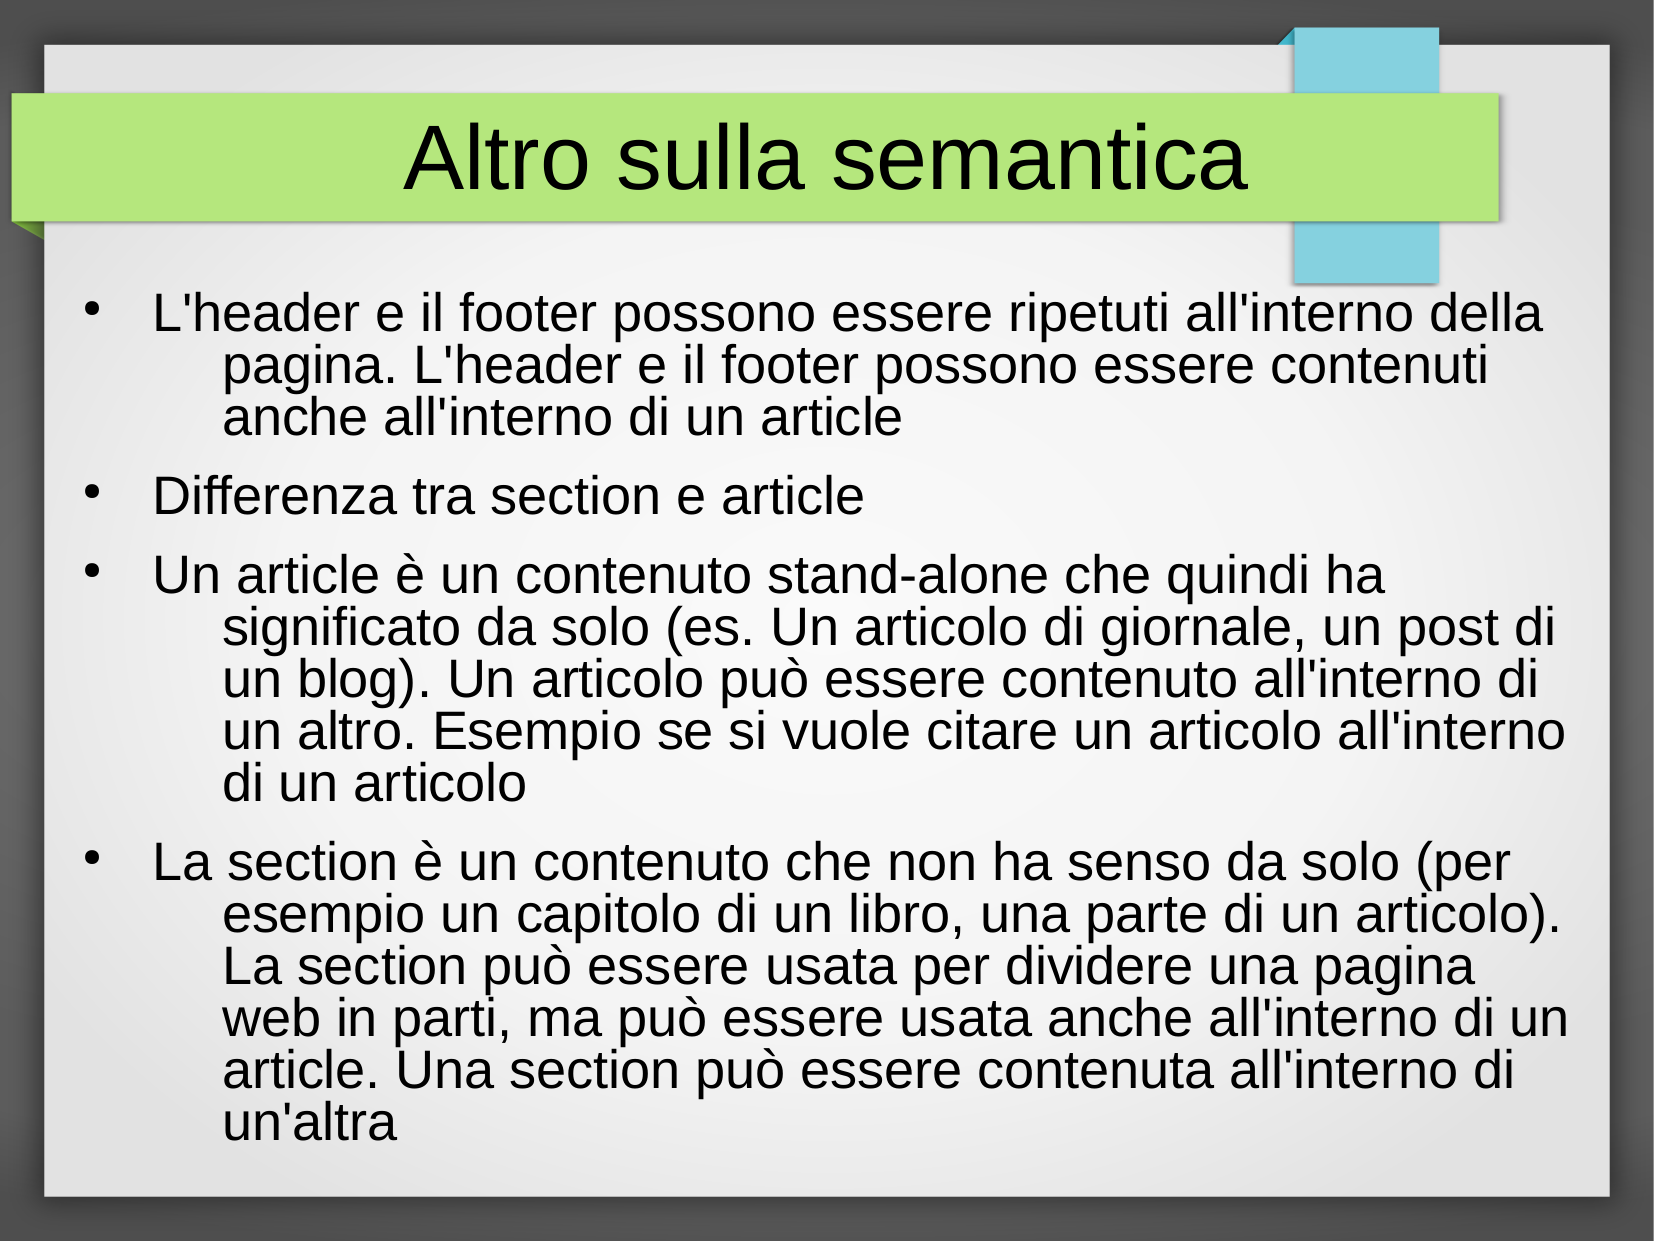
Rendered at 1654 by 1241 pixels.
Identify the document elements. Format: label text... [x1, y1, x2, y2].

list L'header e il footer possono essere ripetuti all'interno della pagina. L'header e il footer possono essere contenuti anche all'interno di un article Differenza tra section e article Un article è un contenuto stand-alone che quindi ha significato da solo (es. Un articolo di giornale, un post di un blog). Un articolo può essere contenuto all'interno di un altro. Esempio se si vuole citare un articolo all'interno di un articolo La section è un contenuto che non ha senso da solo (per esempio un capitolo di un libro, una parte di un articolo). La section può essere usata per dividere una pagina web in parti, ma può essere usata anche all'interno di un article. Una section può essere contenuta all'interno di un'altra [82, 290, 1571, 1155]
title Altro sulla semantica [82, 49, 1571, 257]
picture [0, 0, 1654, 1241]
